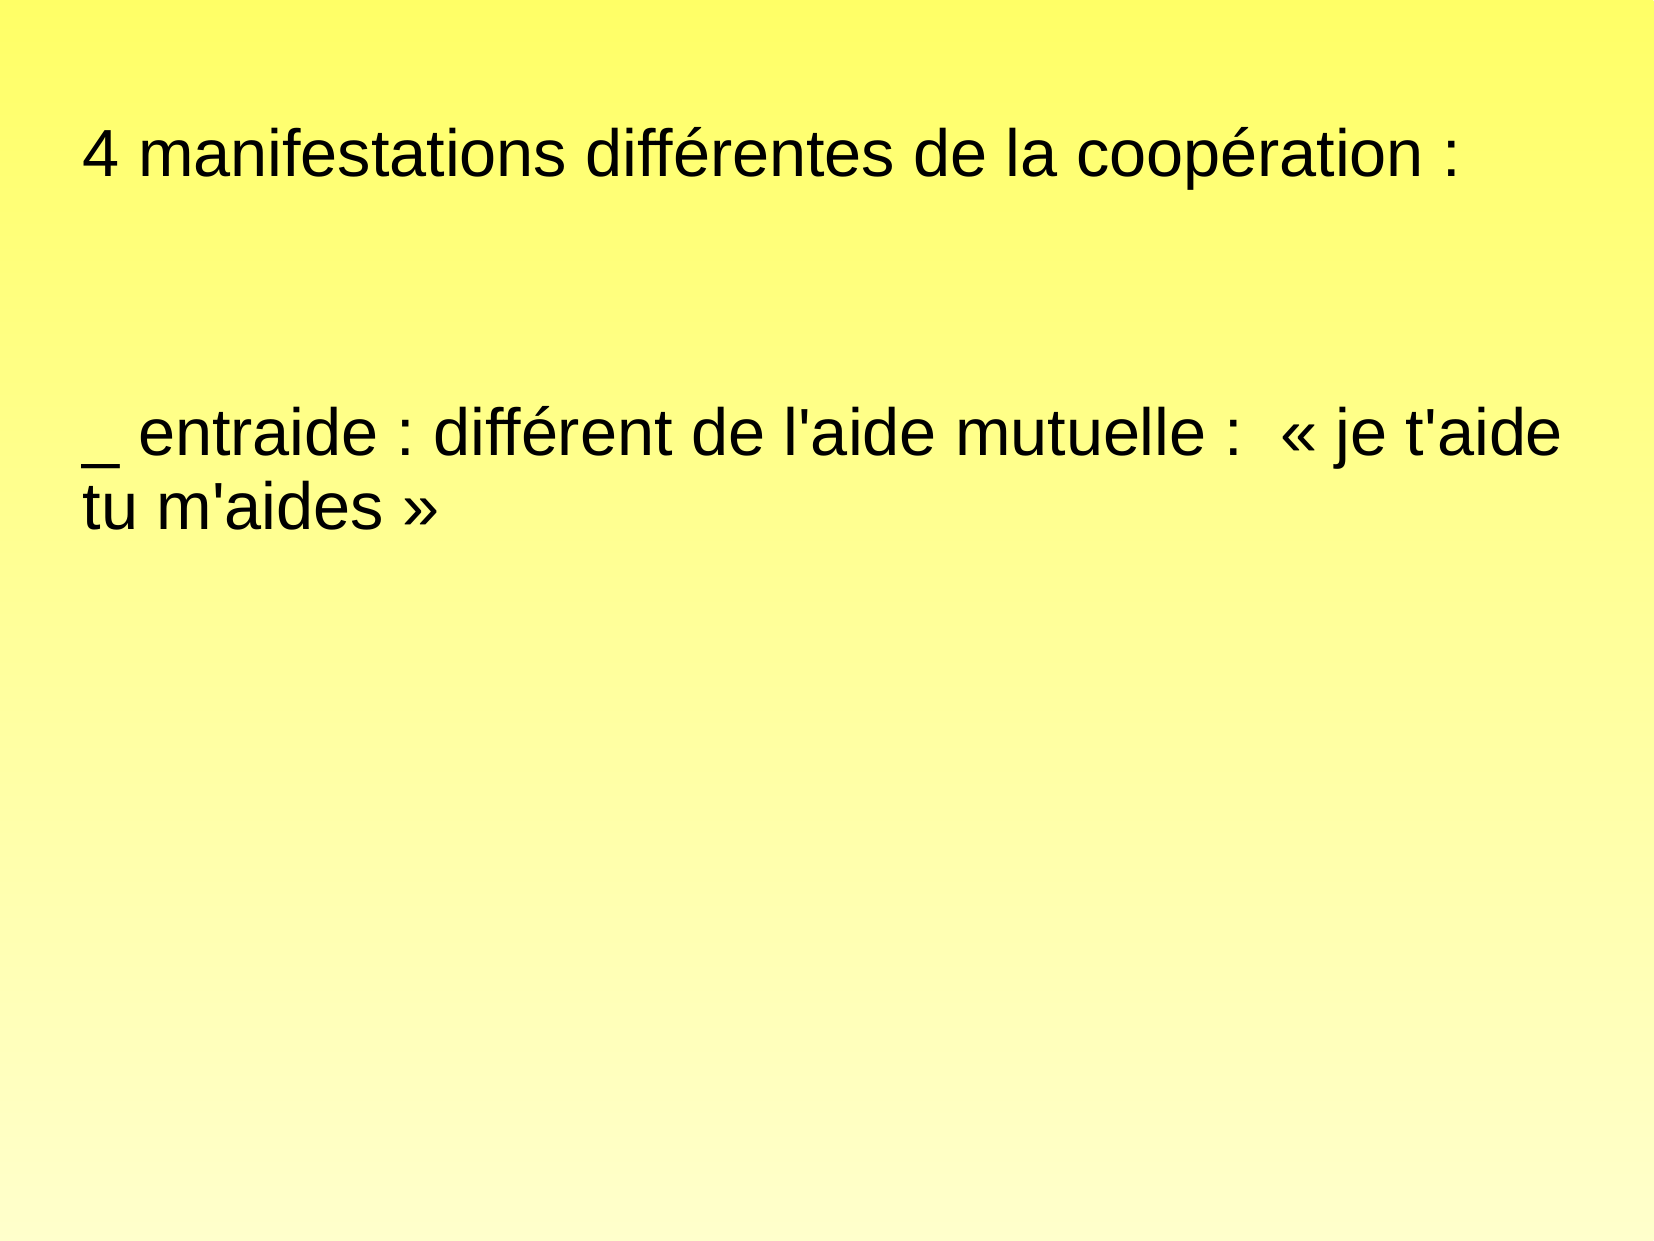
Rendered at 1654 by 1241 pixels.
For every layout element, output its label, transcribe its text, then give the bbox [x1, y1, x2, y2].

list _ entraide : différent de l'aide mutuelle : « je t'aide tu m'aides » [82, 290, 1571, 1010]
title 4 manifestations différentes de la coopération : [82, 49, 1571, 257]
